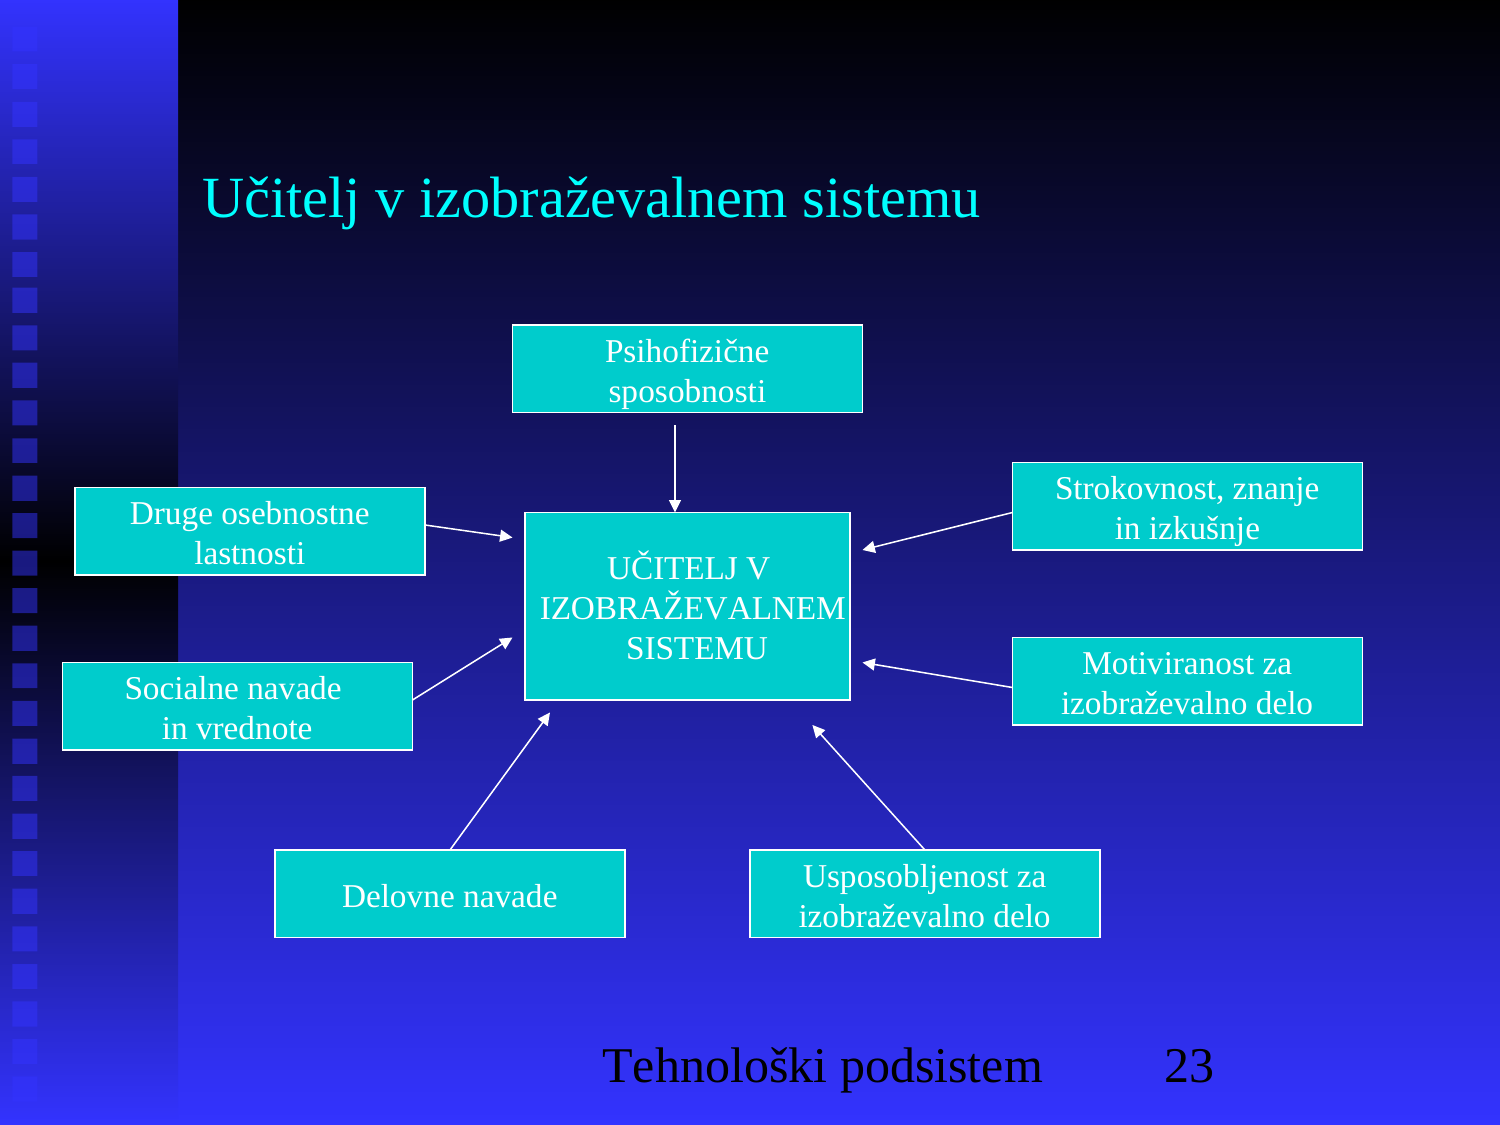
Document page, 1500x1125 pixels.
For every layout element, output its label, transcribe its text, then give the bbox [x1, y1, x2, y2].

text_box UČITELJ V IZOBRAŽEVALNEM SISTEMU [524, 512, 850, 700]
text_box Socialne navade in vrednote [62, 662, 413, 751]
text_box Strokovnost, znanje in izkušnje [1012, 462, 1363, 550]
text_box Druge osebnostne lastnosti [74, 487, 425, 576]
text_box Psihofizične sposobnosti [512, 324, 863, 413]
title Učitelj v izobraževalnem sistemu [187, 99, 1463, 288]
text_box Delovne navade [275, 849, 625, 938]
text_box Motiviranost za izobraževalno delo [1012, 637, 1363, 726]
text_box Usposobljenost za izobraževalno delo [749, 849, 1100, 938]
